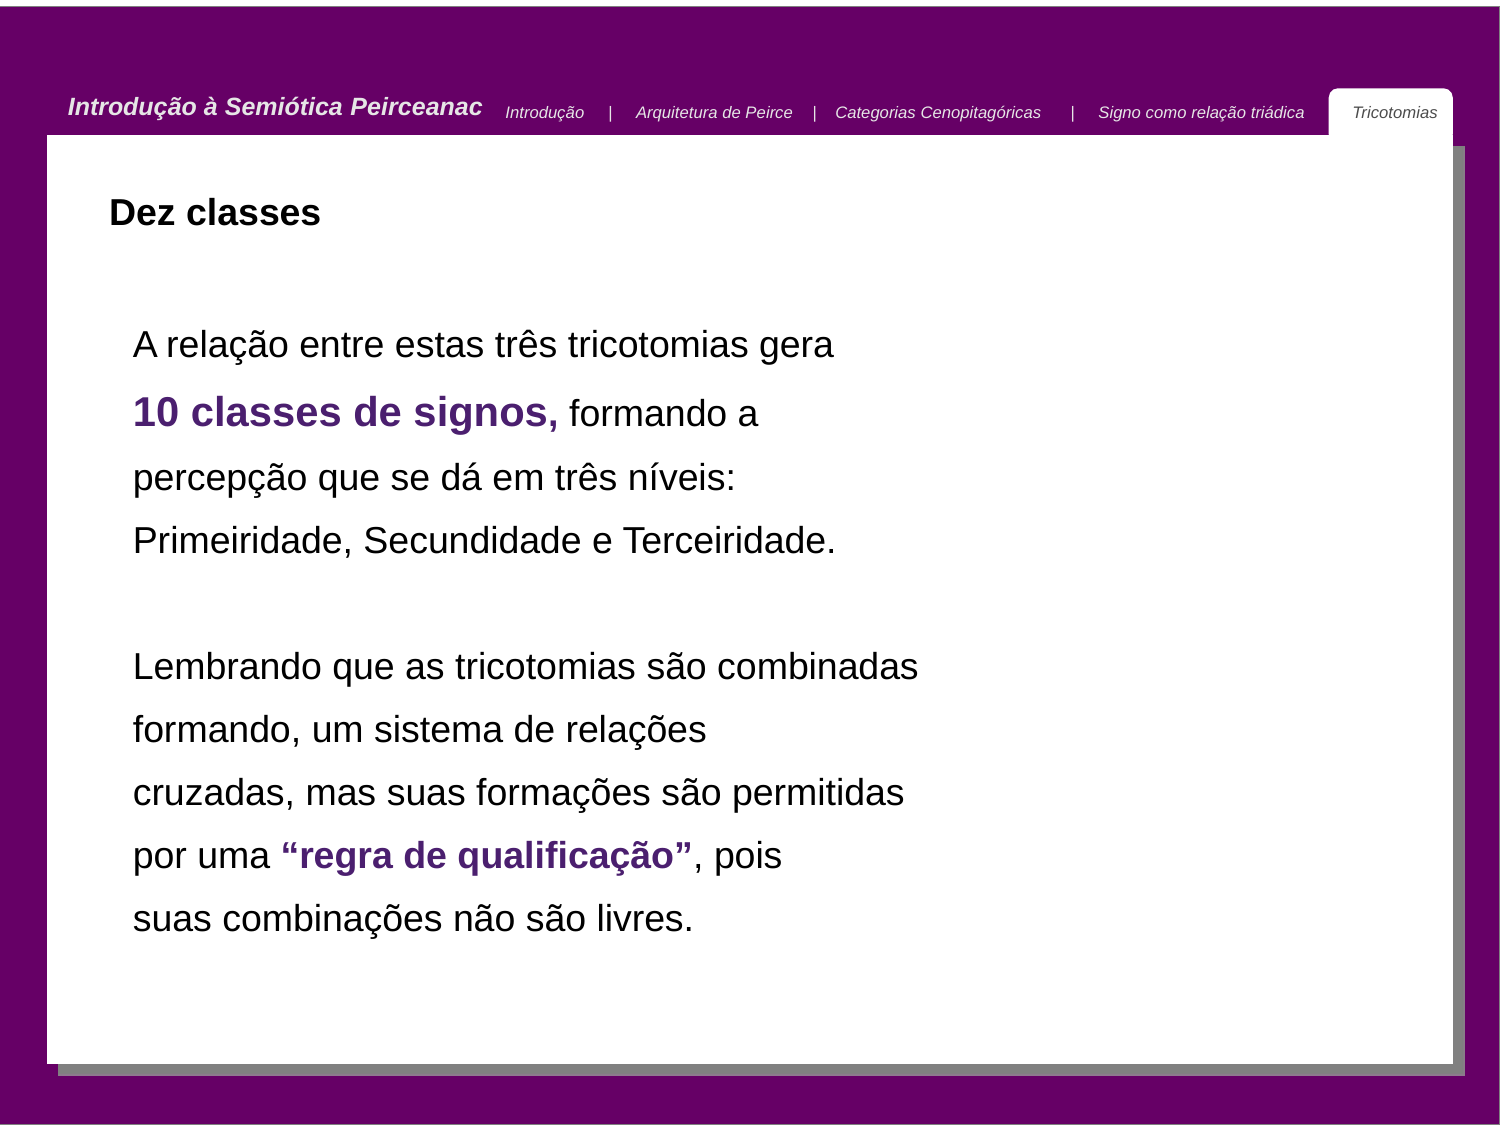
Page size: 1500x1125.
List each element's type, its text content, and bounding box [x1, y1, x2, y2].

text_box Dez classes [94, 184, 827, 243]
text_box A relação entre estas três tricotomias gera 10 classes de signos, formando a percepção que se dá em três níveis: Primeiridade, Secundidade e Terceiridade. Lembrando que as tricotomias são combinadas formando, um sistema de relações cruzadas, mas suas formações são permitidas por uma “regra de qualificação”, pois suas combinações não são livres. [118, 295, 945, 1015]
